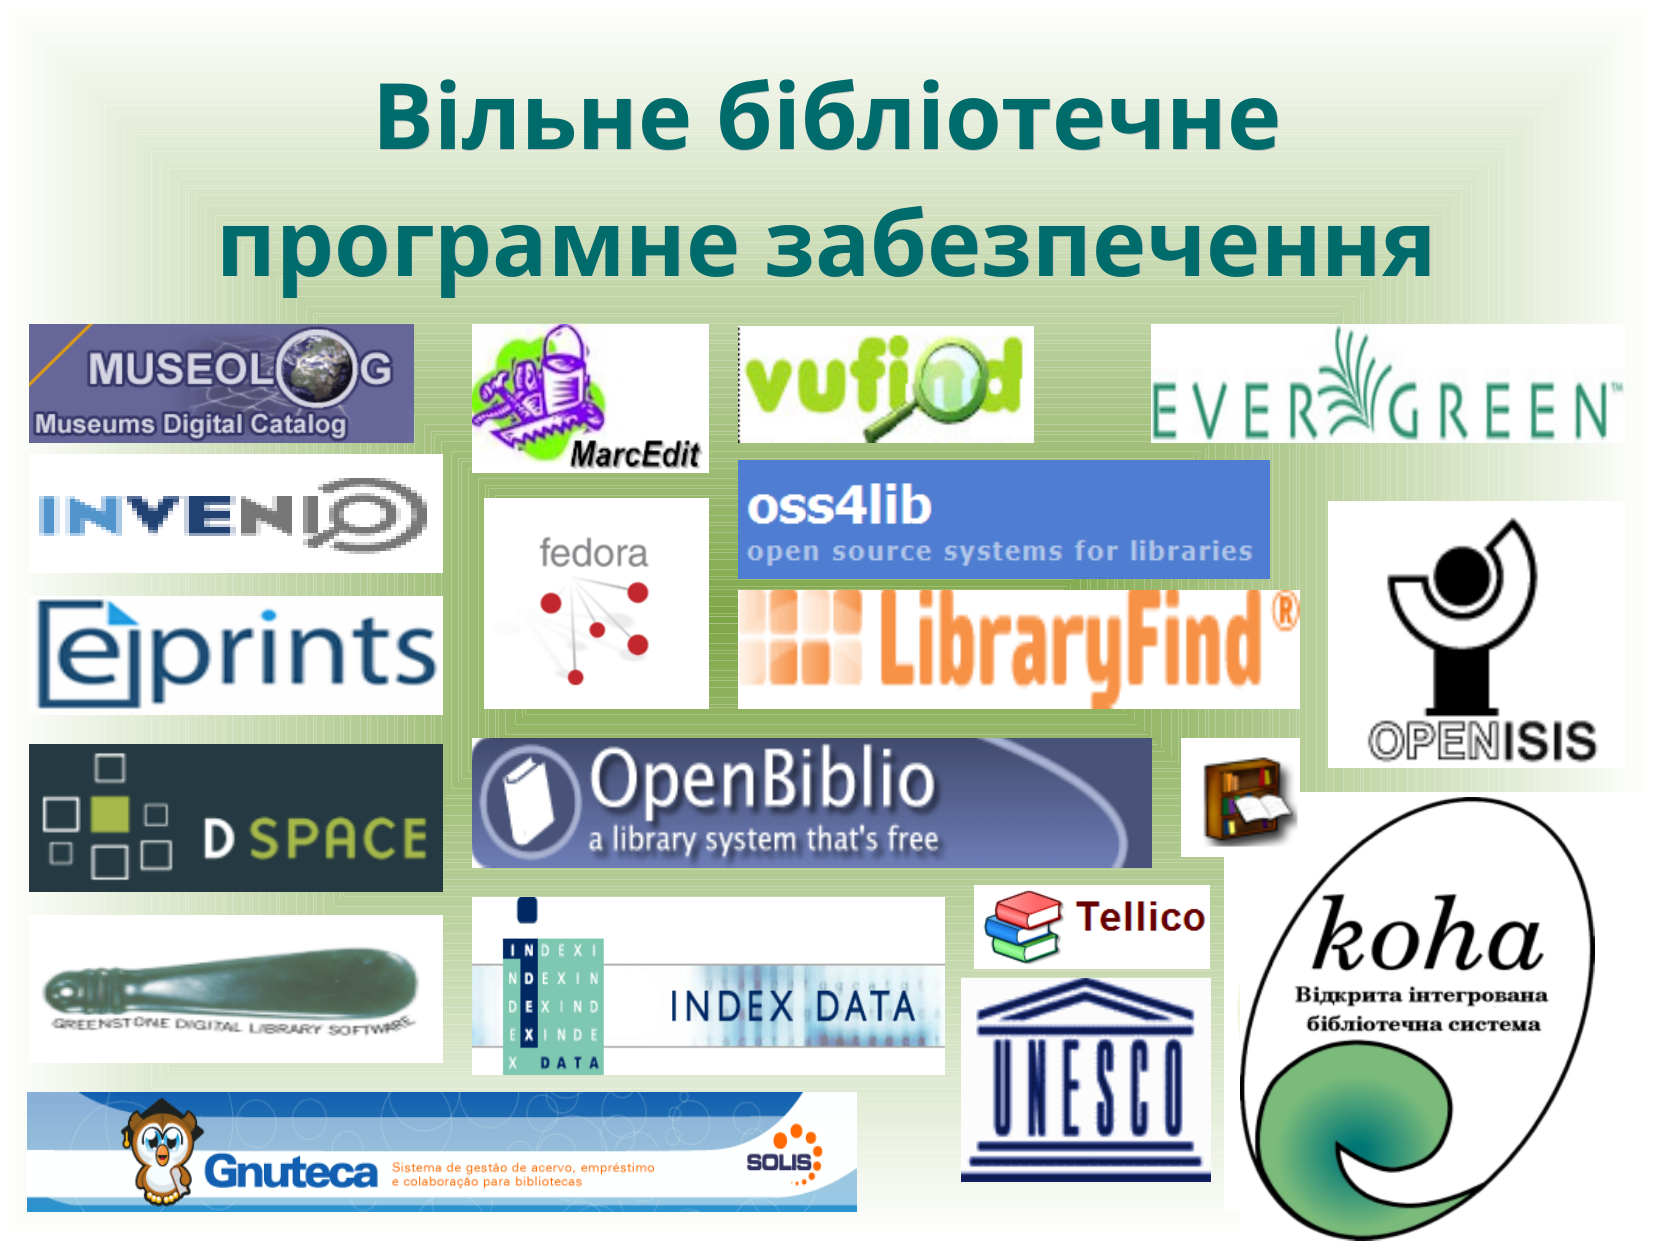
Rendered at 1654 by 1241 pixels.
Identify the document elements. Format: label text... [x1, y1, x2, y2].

picture [484, 498, 709, 709]
picture [961, 978, 1211, 1182]
picture [27, 1092, 857, 1212]
picture [29, 915, 443, 1063]
title Вільне бібліотечне програмне забезпечення [121, 69, 1534, 285]
picture [1151, 324, 1625, 443]
picture [1328, 501, 1625, 768]
picture [738, 326, 1034, 443]
picture [738, 460, 1270, 579]
list [121, 344, 1534, 1112]
picture [29, 596, 443, 715]
picture [29, 324, 414, 443]
picture [472, 897, 945, 1075]
picture [1181, 738, 1654, 1241]
picture [472, 738, 1152, 868]
picture [472, 324, 709, 473]
picture [738, 590, 1300, 709]
picture [29, 744, 443, 892]
picture [29, 454, 443, 573]
picture [974, 885, 1210, 969]
